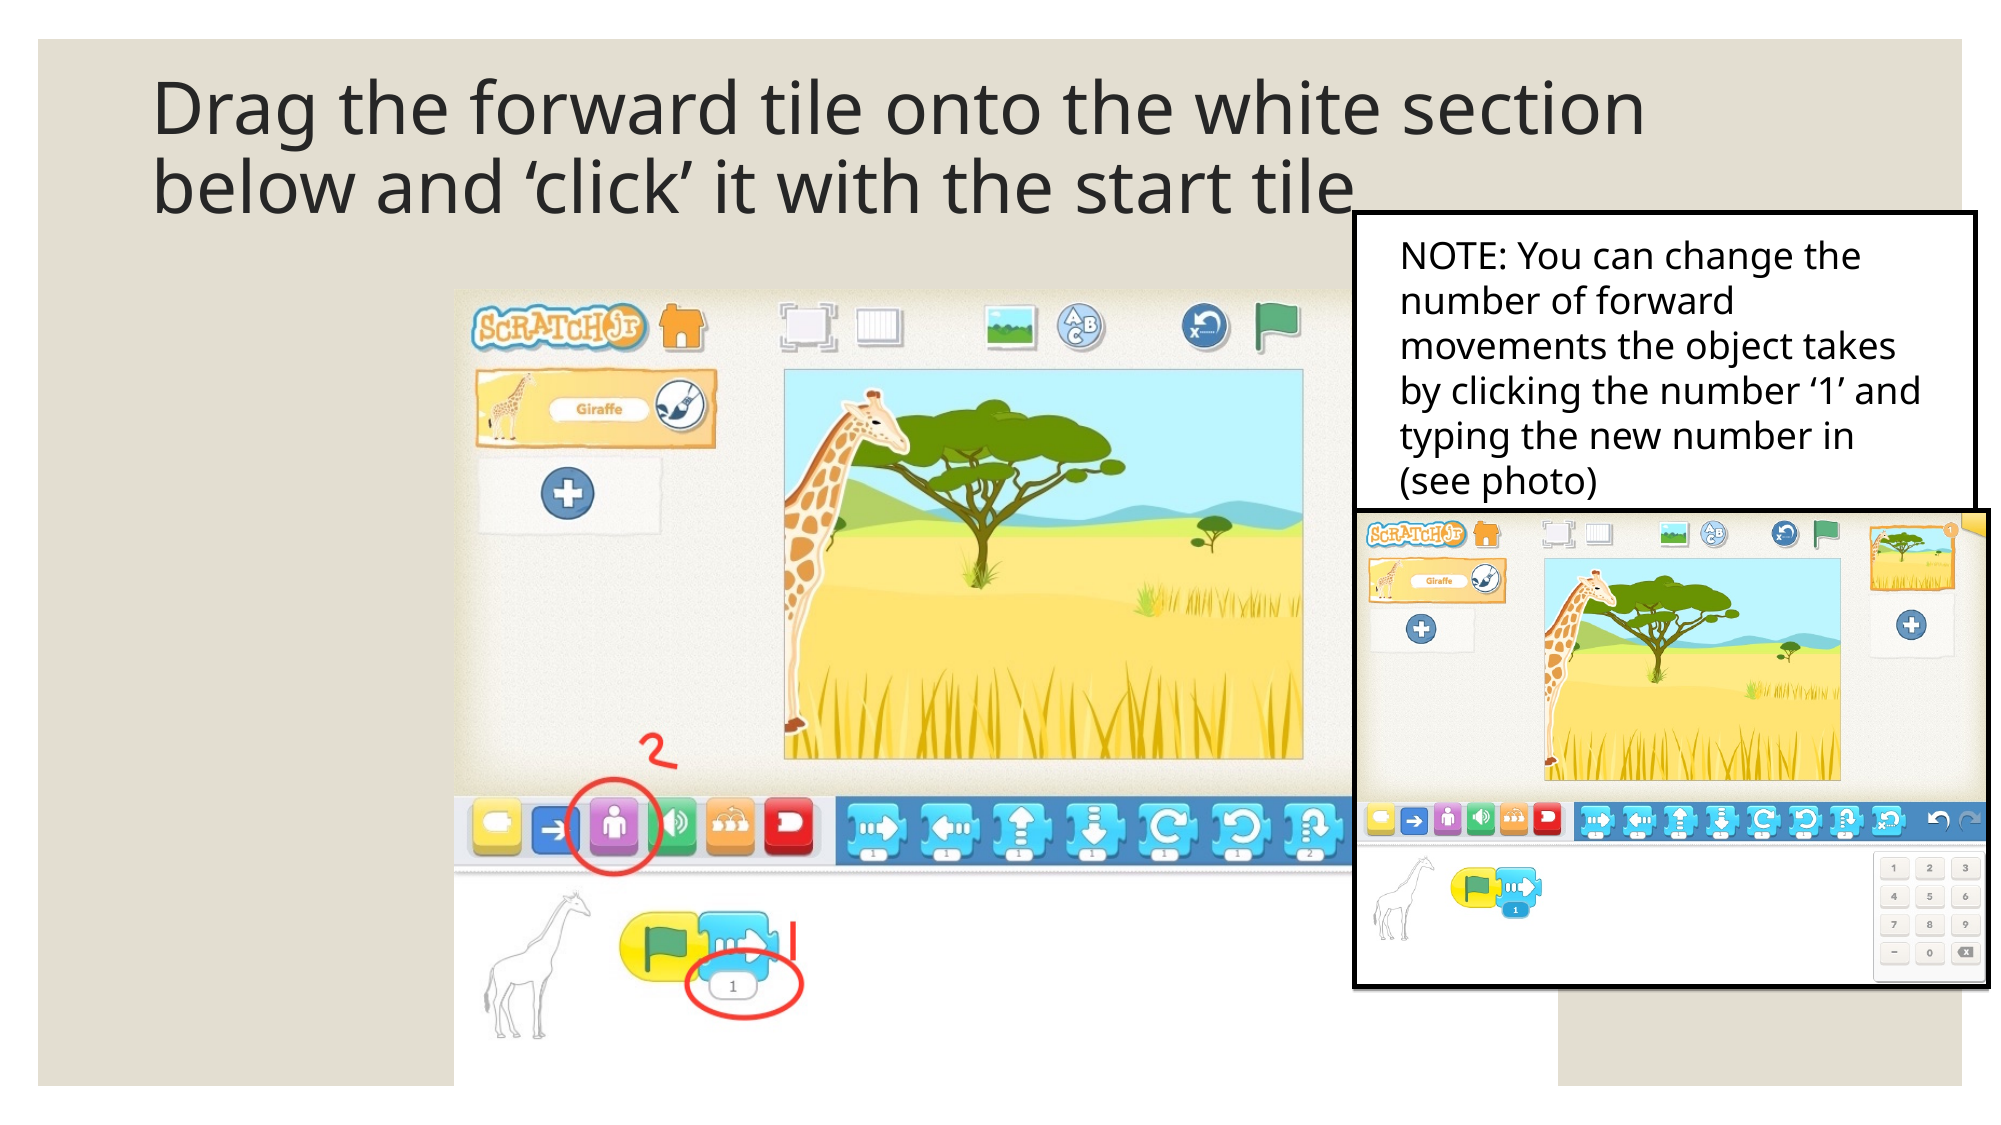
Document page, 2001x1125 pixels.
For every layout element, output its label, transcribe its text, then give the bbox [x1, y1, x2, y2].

text_box [1354, 213, 1975, 508]
picture [454, 289, 1558, 1118]
picture [1356, 512, 1986, 985]
text_box NOTE: You can change the number of forward movements the object takes by clicking the number ‘1’ and typing the new number in (see photo) [1384, 224, 1948, 508]
title Drag the forward tile onto the white section below and ‘click’ it with the start tile [136, 37, 1876, 263]
